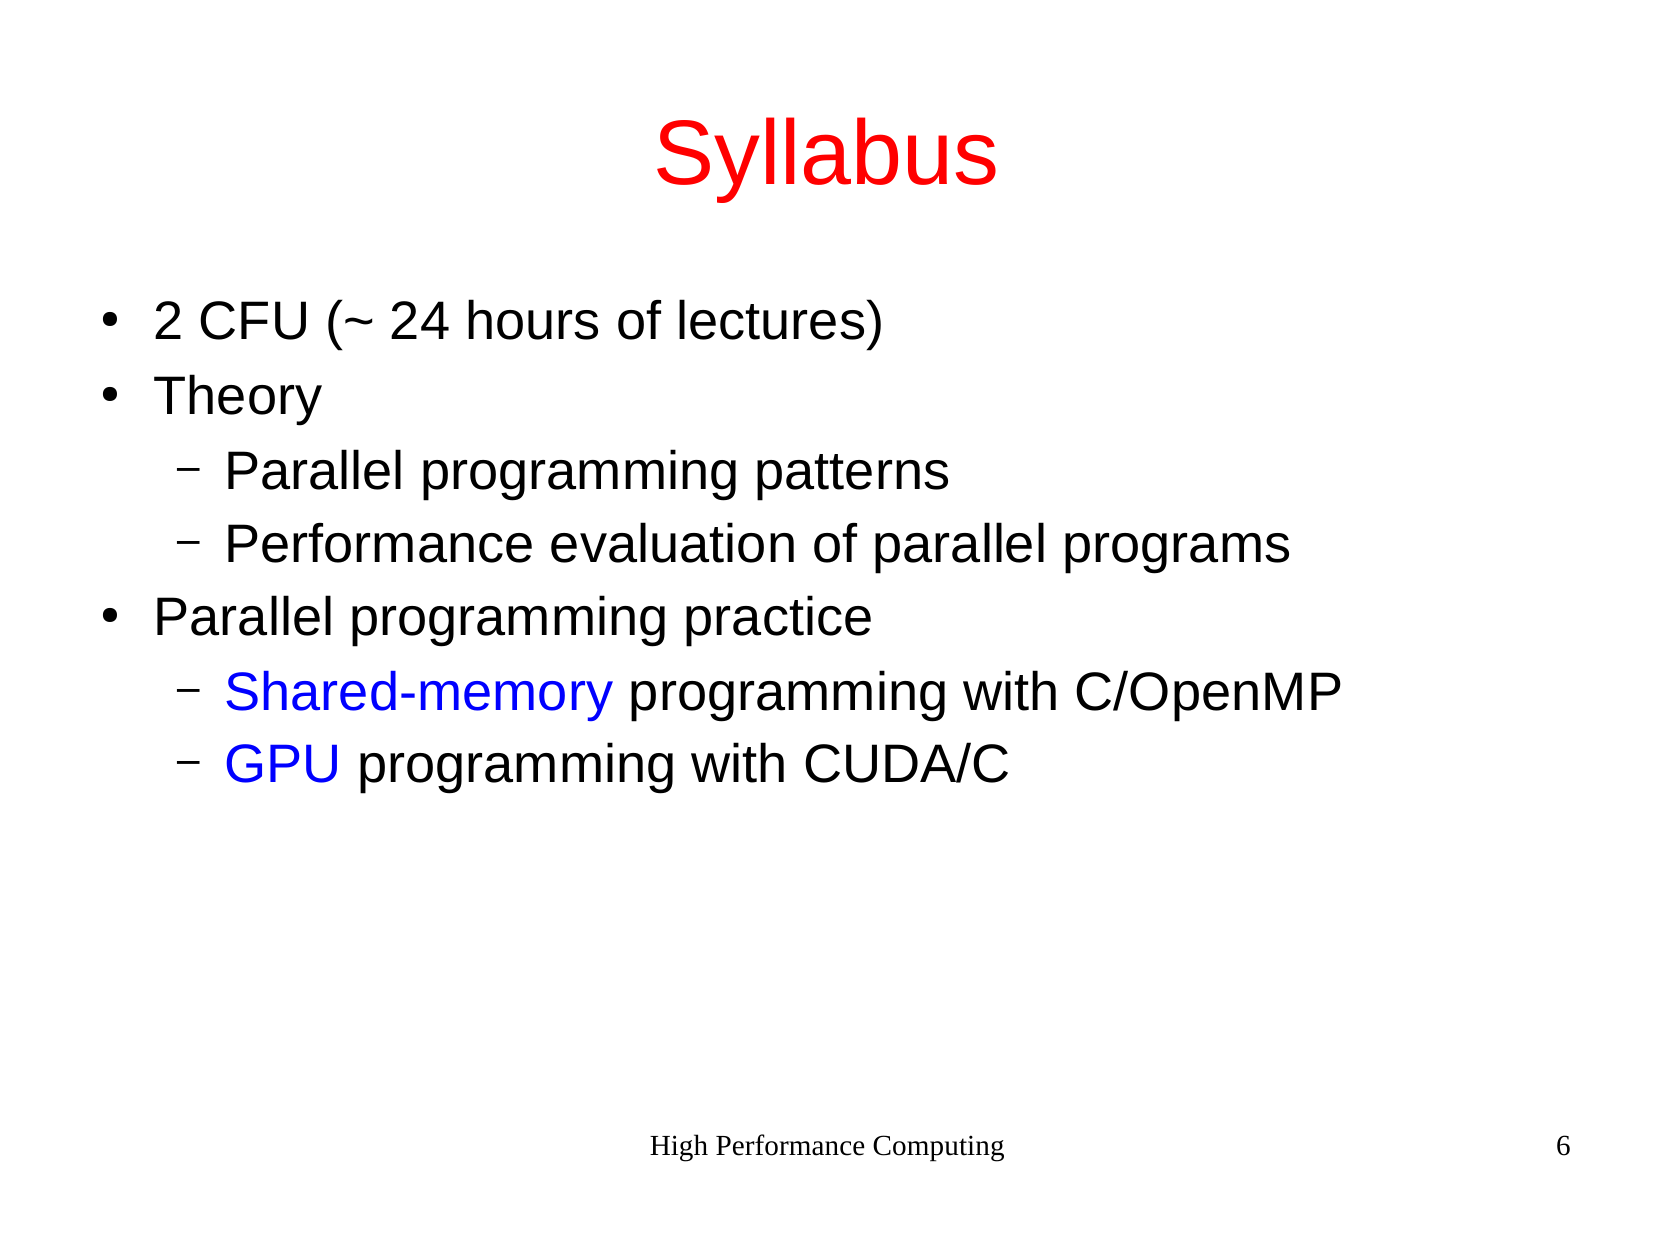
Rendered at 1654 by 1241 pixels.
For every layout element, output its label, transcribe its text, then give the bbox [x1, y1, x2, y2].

list 2 CFU (~ 24 hours of lectures) Theory Parallel programming patterns Performance evaluation of parallel programs Parallel programming practice Shared-memory programming with C/OpenMP GPU programming with CUDA/C [82, 290, 1571, 1109]
title Syllabus [82, 49, 1571, 257]
